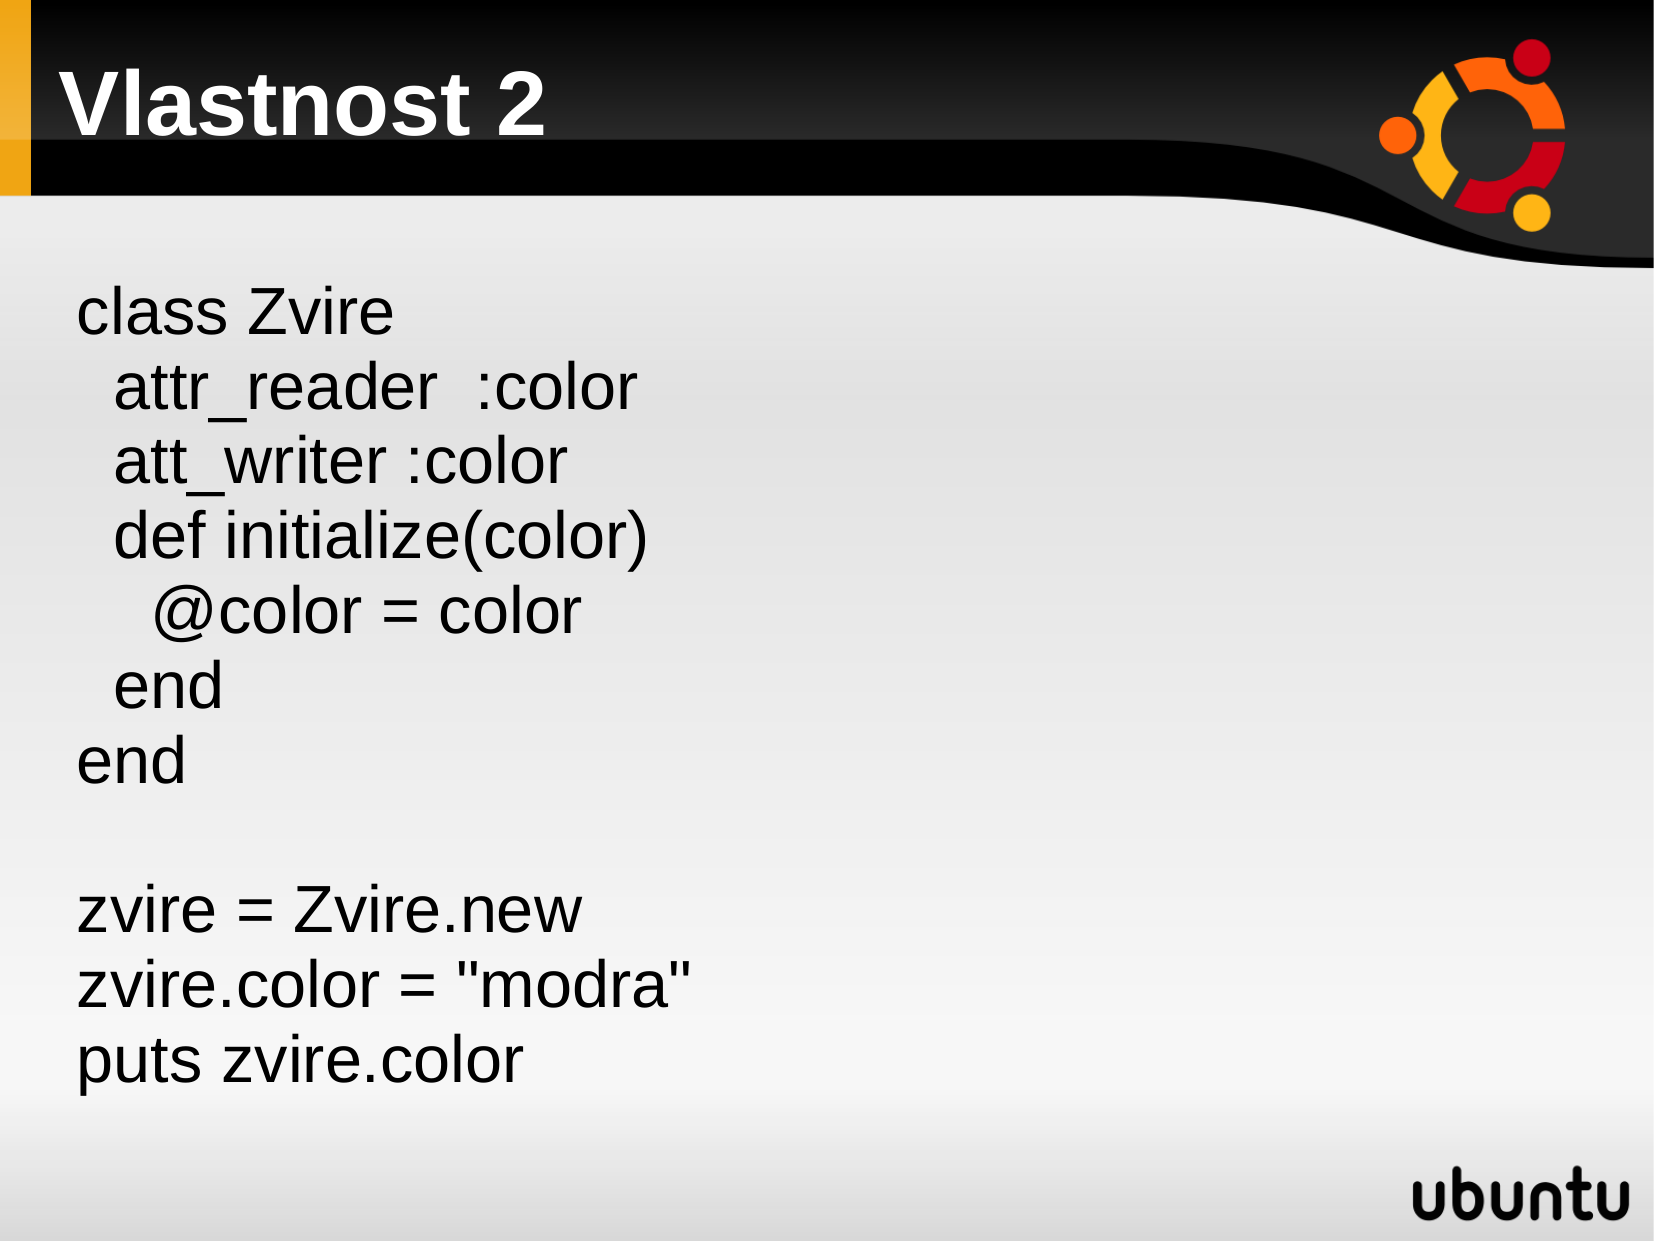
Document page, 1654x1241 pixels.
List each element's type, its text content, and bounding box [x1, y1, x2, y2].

picture [0, 0, 1654, 1241]
list class Zvire attr_reader :color att_writer :color def initialize(color) @color = color end end zvire = Zvire.new zvire.color = "modra" puts zvire.color [59, 274, 1548, 1097]
title Vlastnost 2 [59, 0, 1565, 208]
